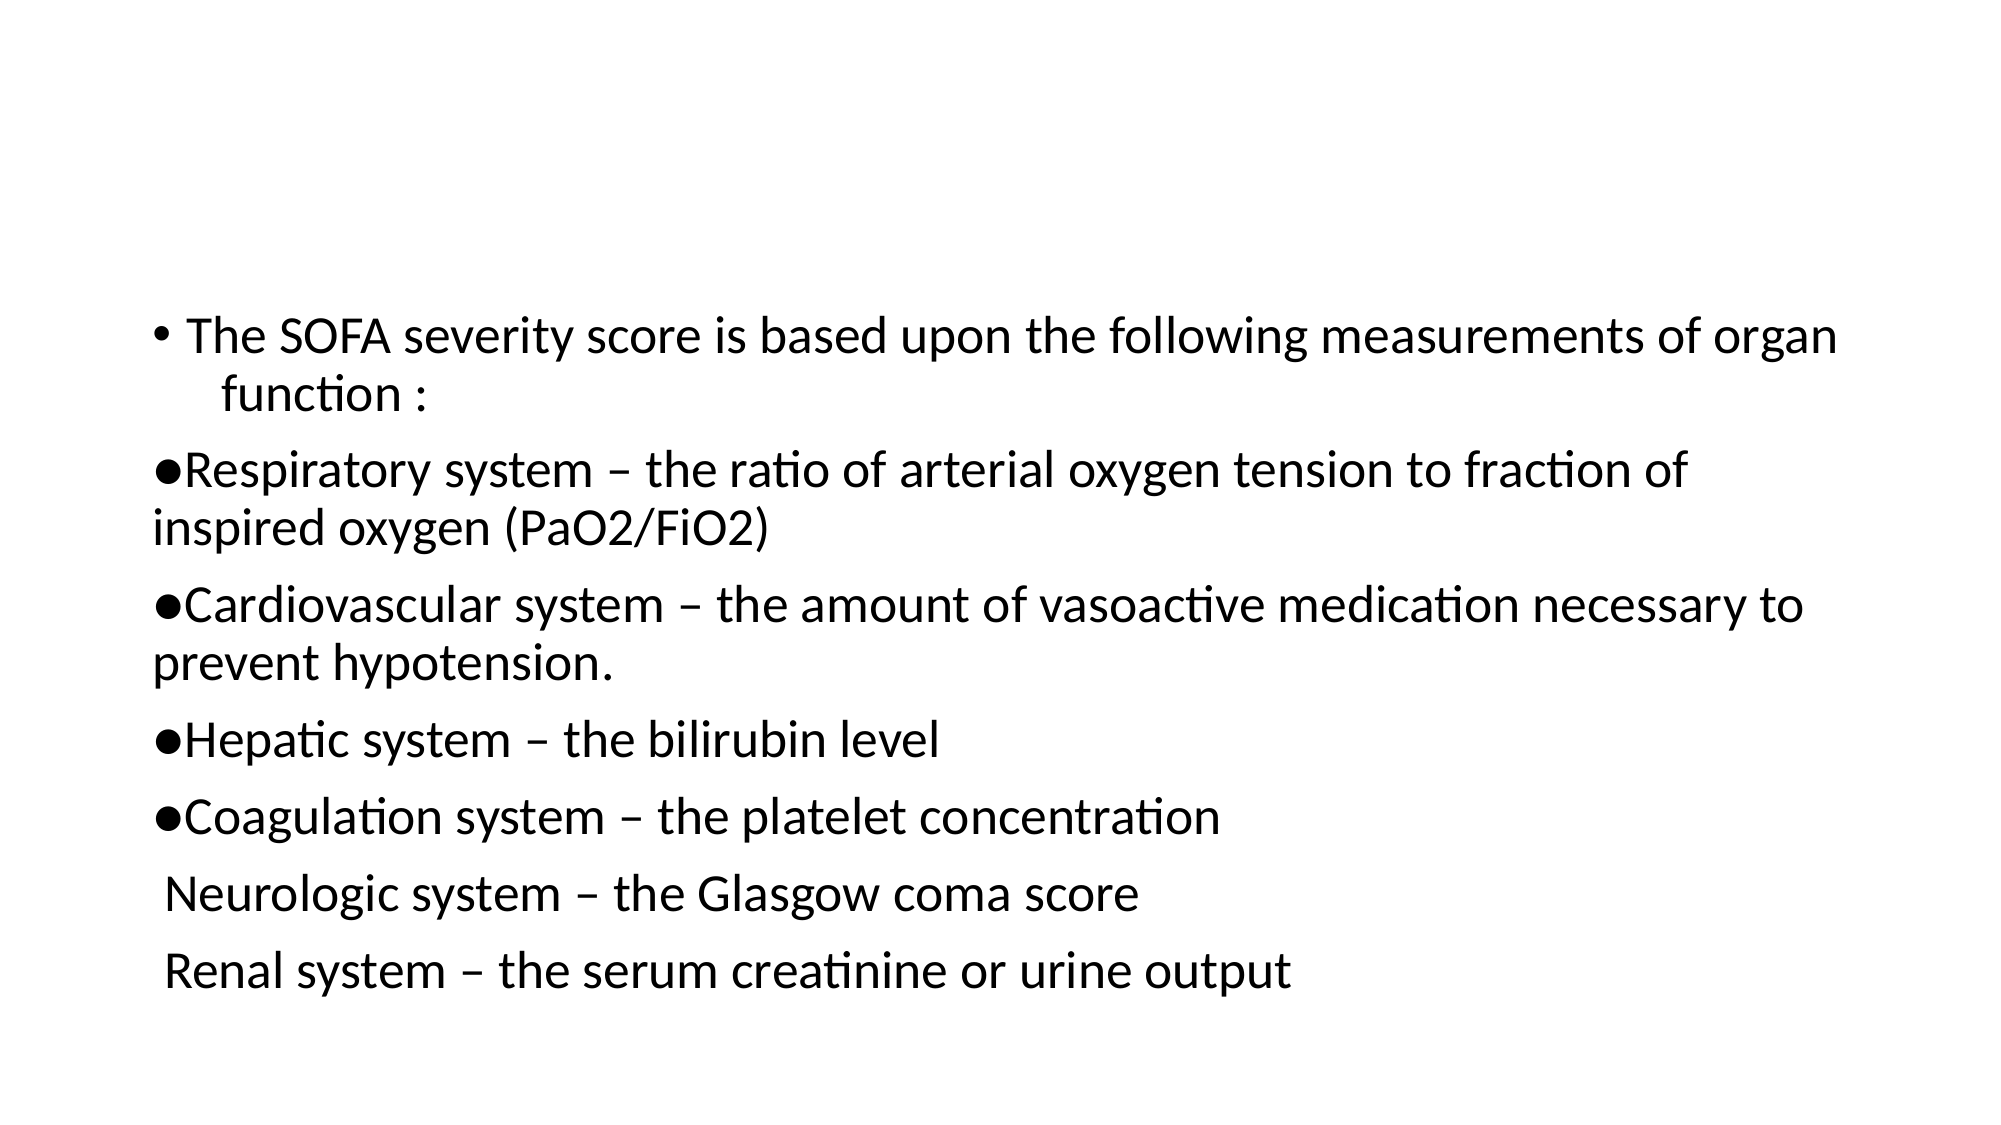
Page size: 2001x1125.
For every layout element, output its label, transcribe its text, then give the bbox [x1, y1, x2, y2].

list The SOFA severity score is based upon the following measurements of organ function : ●Respiratory system – the ratio of arterial oxygen tension to fraction of inspired oxygen (PaO2/FiO2) ●Cardiovascular system – the amount of vasoactive medication necessary to prevent hypotension. ●Hepatic system – the bilirubin level ●Coagulation system – the platelet concentration Neurologic system – the Glasgow coma score Renal system – the serum creatinine or urine output [137, 299, 1863, 1014]
